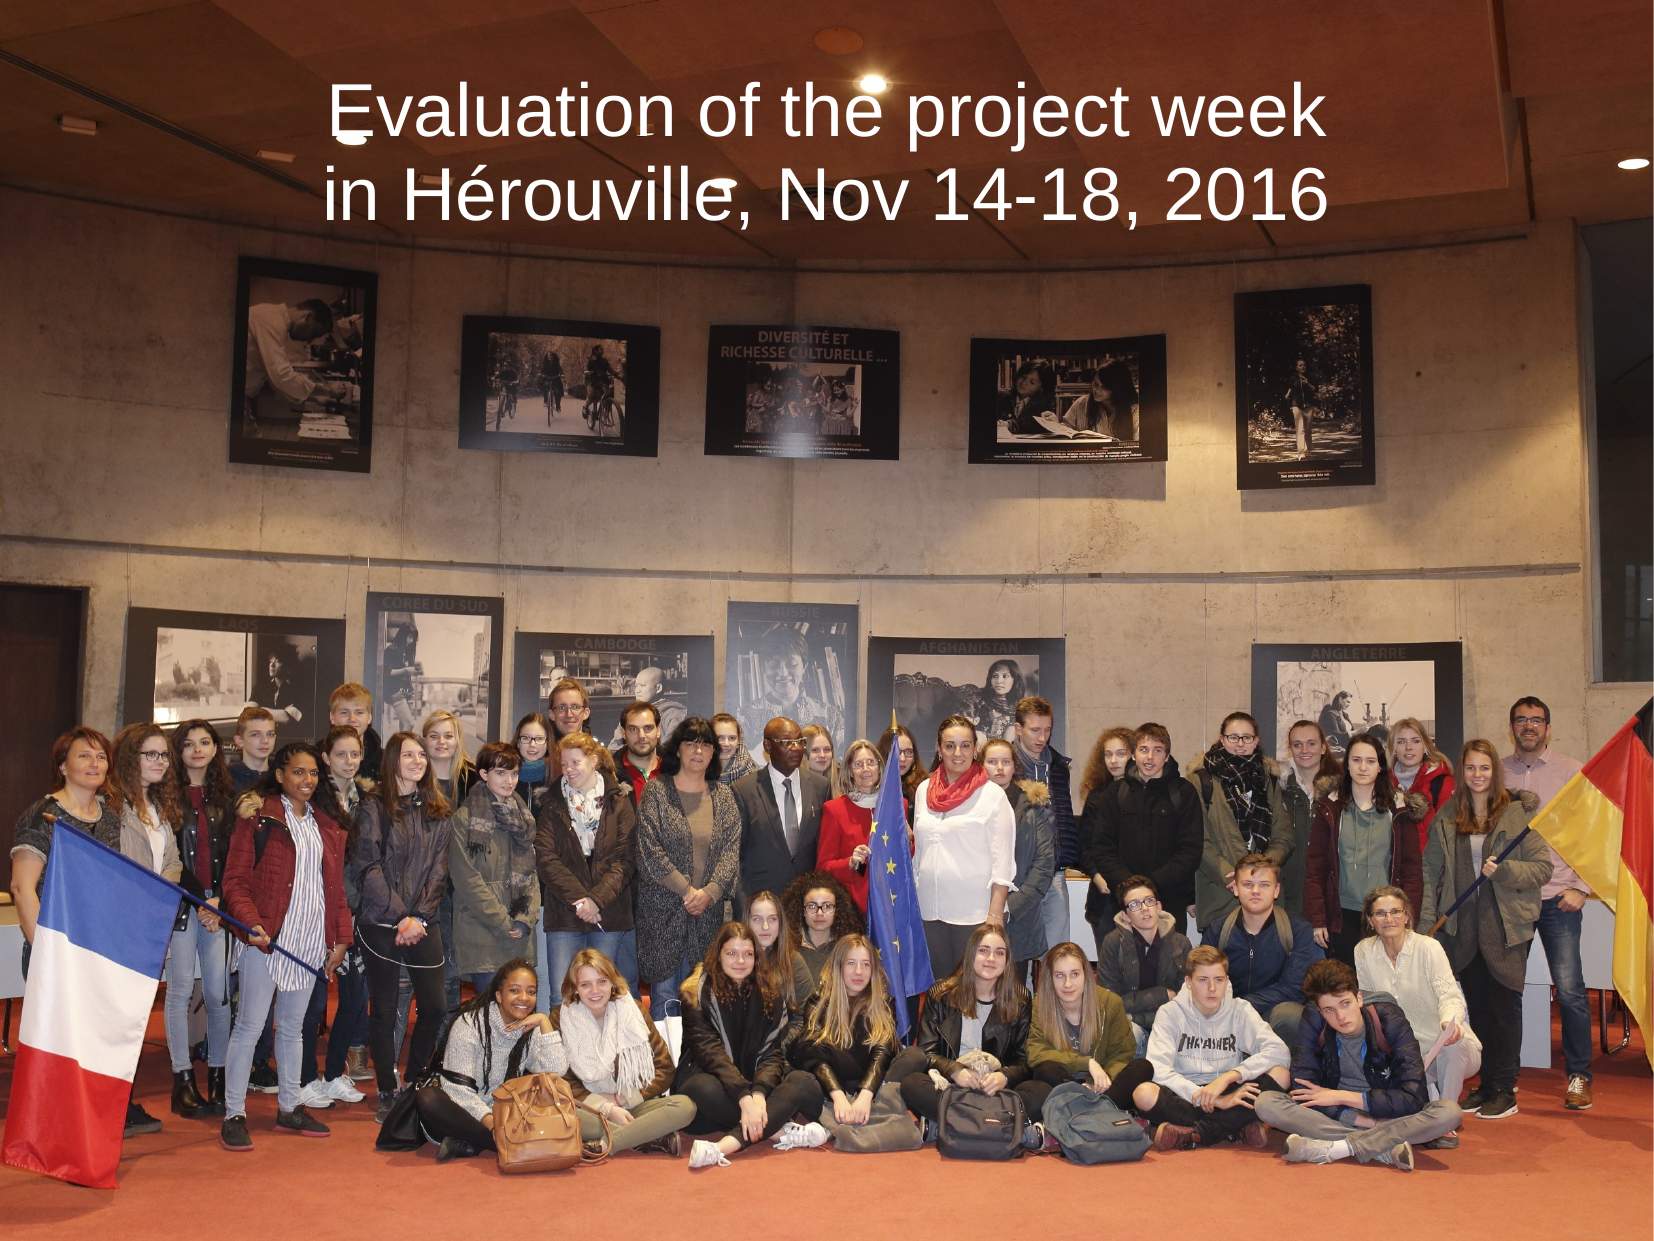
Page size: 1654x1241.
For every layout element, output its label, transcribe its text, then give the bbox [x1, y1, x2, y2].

picture [0, 0, 1654, 1241]
title Evaluation of the project week in Hérouville, Nov 14-18, 2016 [82, 49, 1571, 257]
